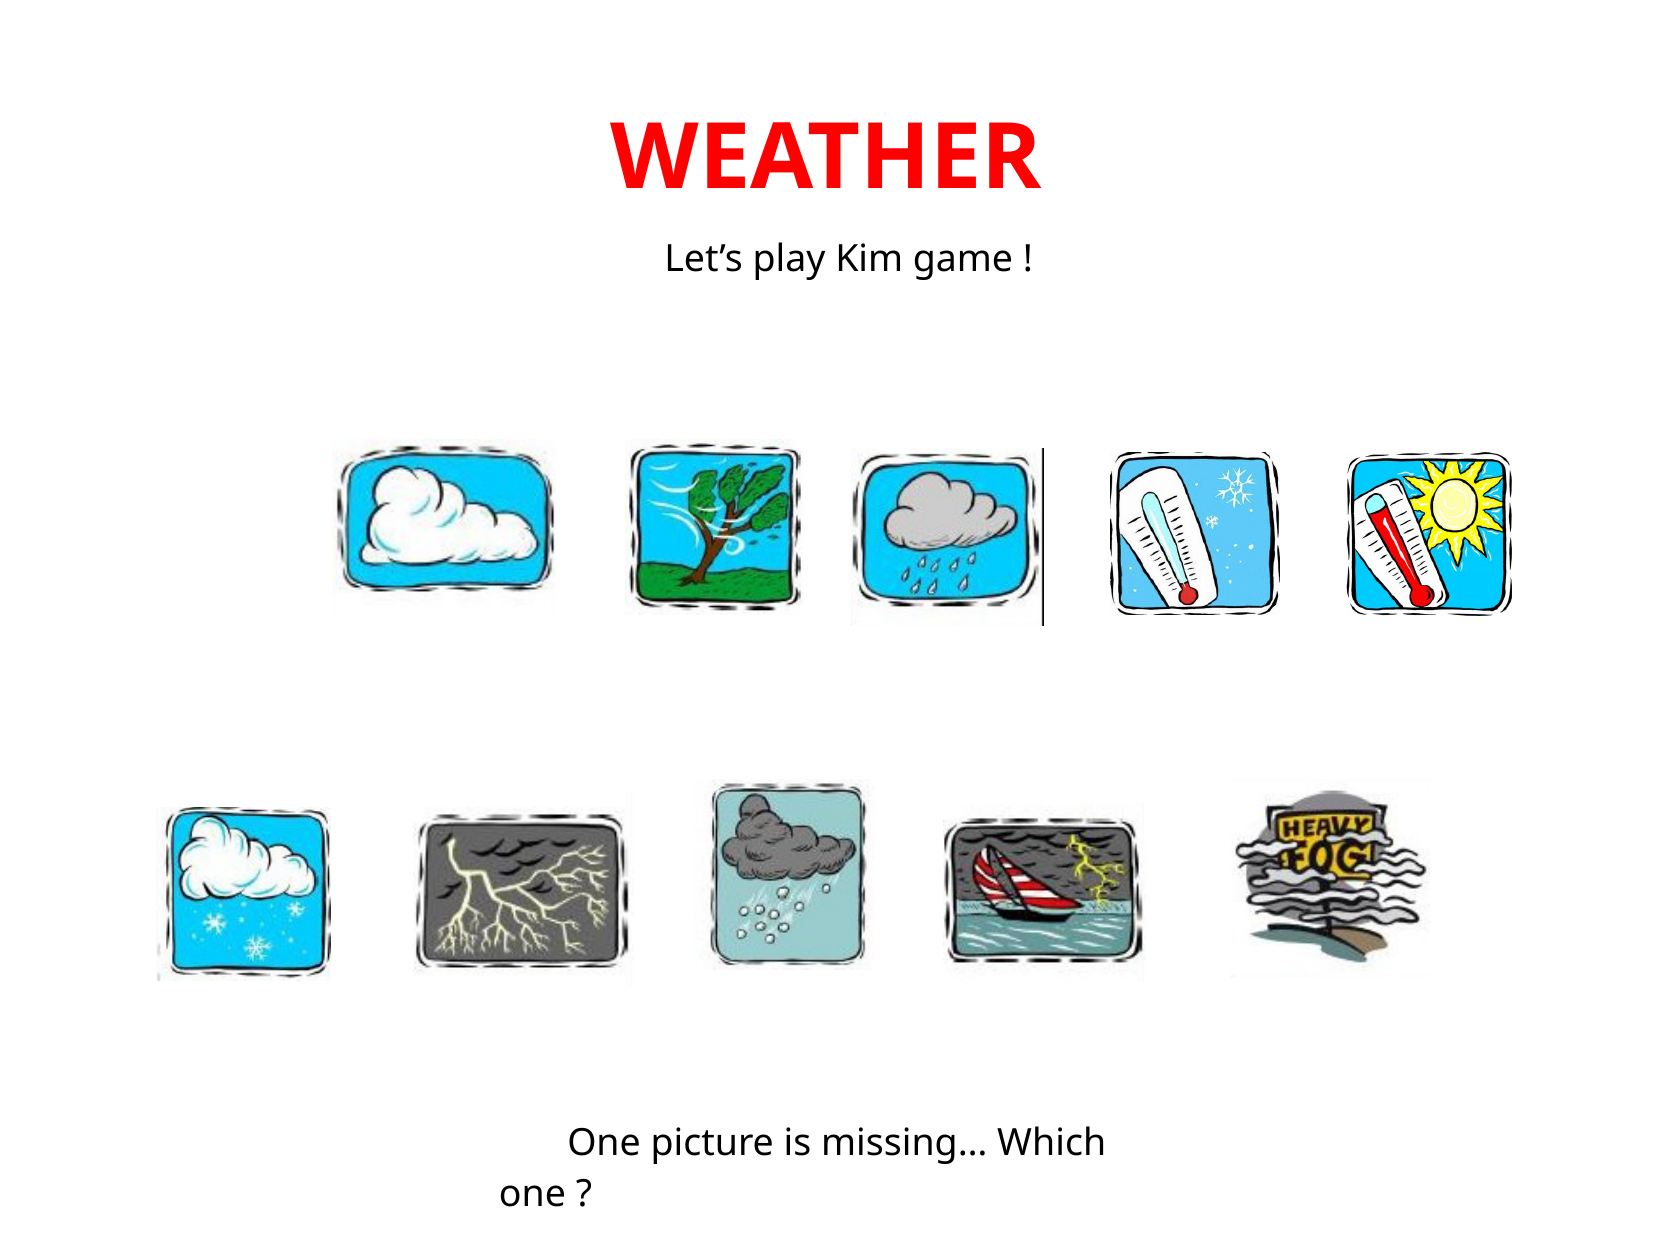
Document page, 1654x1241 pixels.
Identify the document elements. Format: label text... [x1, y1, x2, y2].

picture [625, 439, 804, 615]
picture [1346, 452, 1512, 616]
picture [850, 448, 1044, 626]
picture [943, 803, 1146, 982]
text_box One picture is missing… Which one ? [484, 1108, 1205, 1216]
picture [156, 807, 331, 981]
text_box Let’s play Kim game ! [649, 224, 1193, 286]
picture [1231, 779, 1430, 978]
picture [413, 792, 634, 987]
picture [1110, 452, 1280, 615]
picture [332, 439, 556, 615]
title WEATHER [82, 49, 1571, 257]
picture [693, 779, 875, 970]
